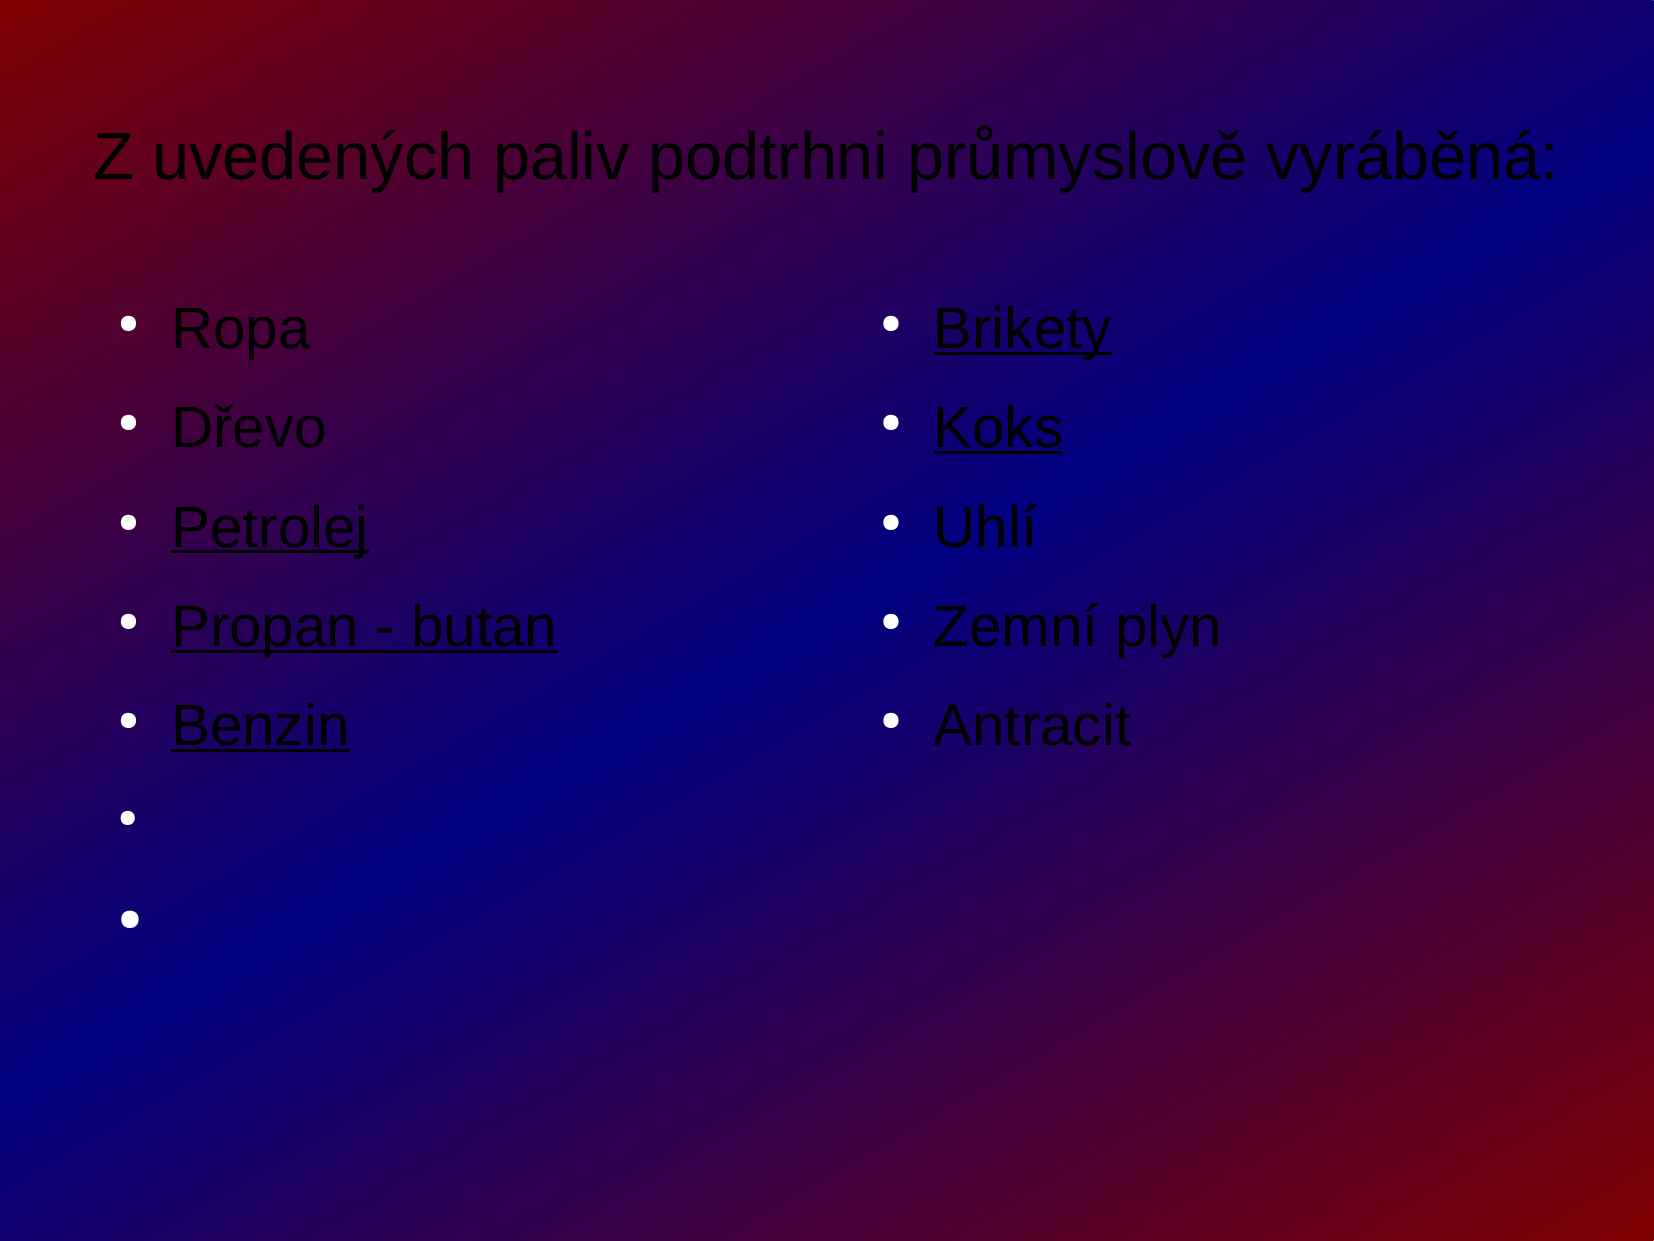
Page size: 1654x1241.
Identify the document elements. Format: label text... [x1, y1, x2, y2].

title Z uvedených paliv podtrhni průmyslově vyráběná: [82, 49, 1571, 257]
list Ropa Dřevo Petrolej Propan - butan Benzin [82, 290, 809, 1109]
list Brikety Koks Uhlí Zemní plyn Antracit [845, 290, 1572, 1109]
